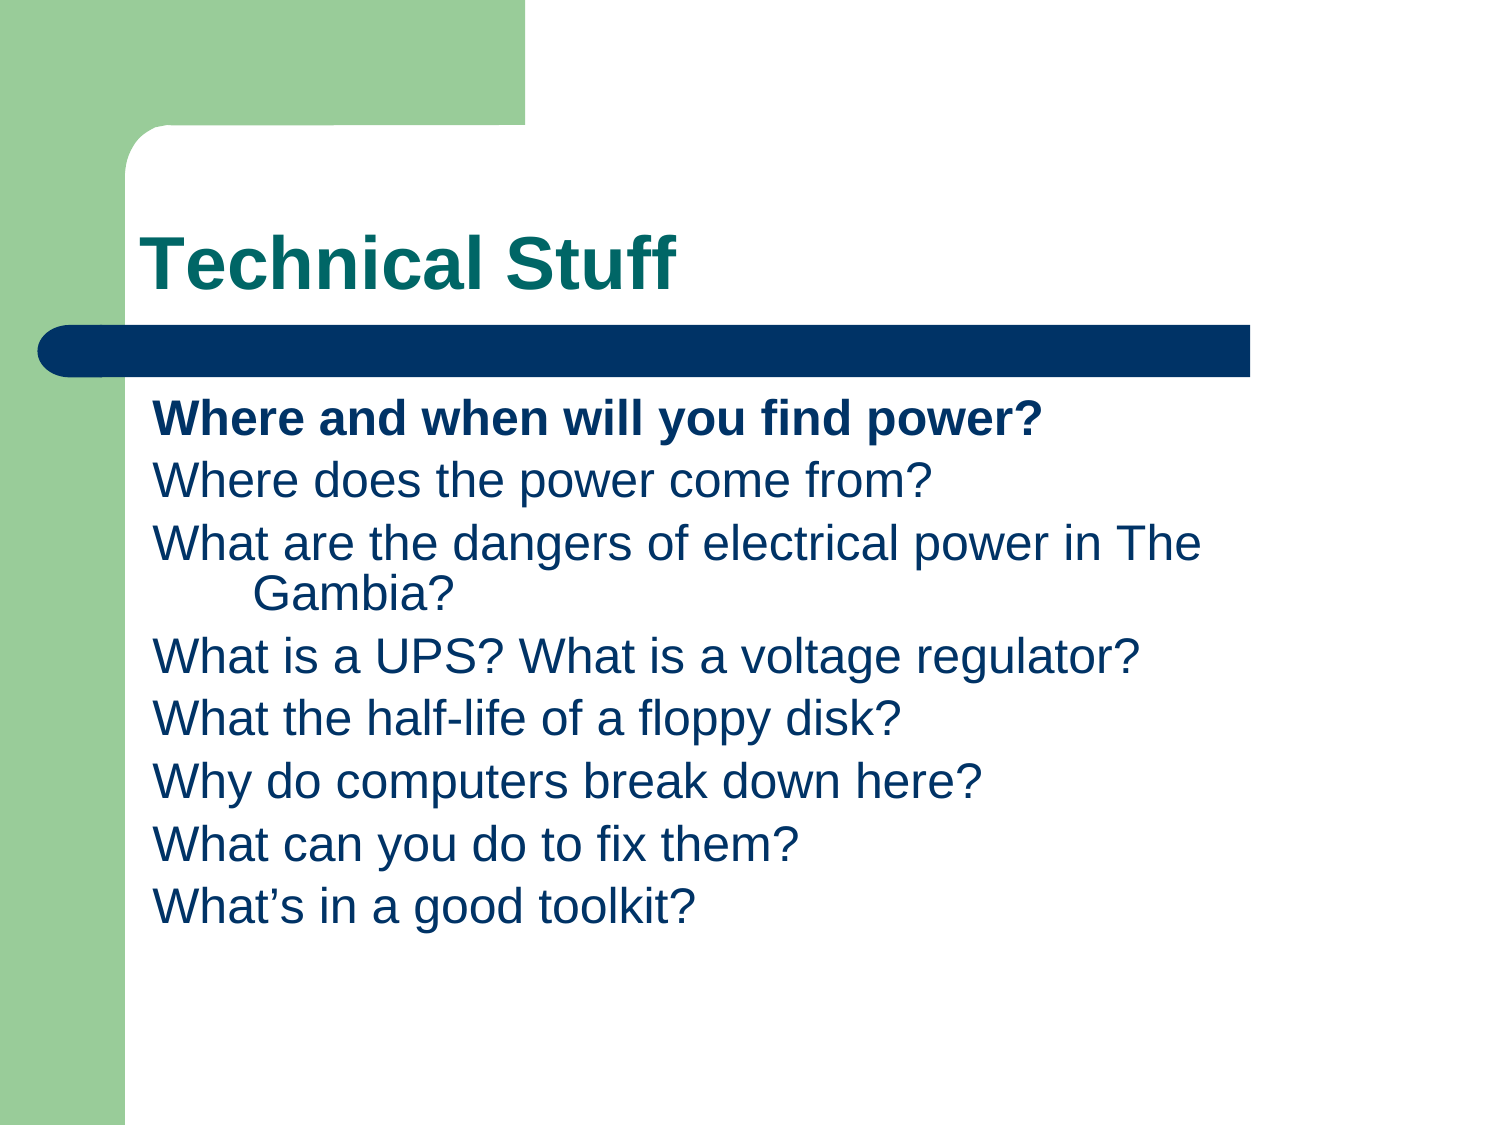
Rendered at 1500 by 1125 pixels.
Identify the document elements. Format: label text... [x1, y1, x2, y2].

title Technical Stuff [124, 124, 1425, 313]
list Where and when will you find power? Where does the power come from? What are the dangers of electrical power in The Gambia? What is a UPS? What is a voltage regulator? What the half-life of a floppy disk? Why do computers break down here? What can you do to fix them? What’s in a good toolkit? [137, 387, 1400, 999]
